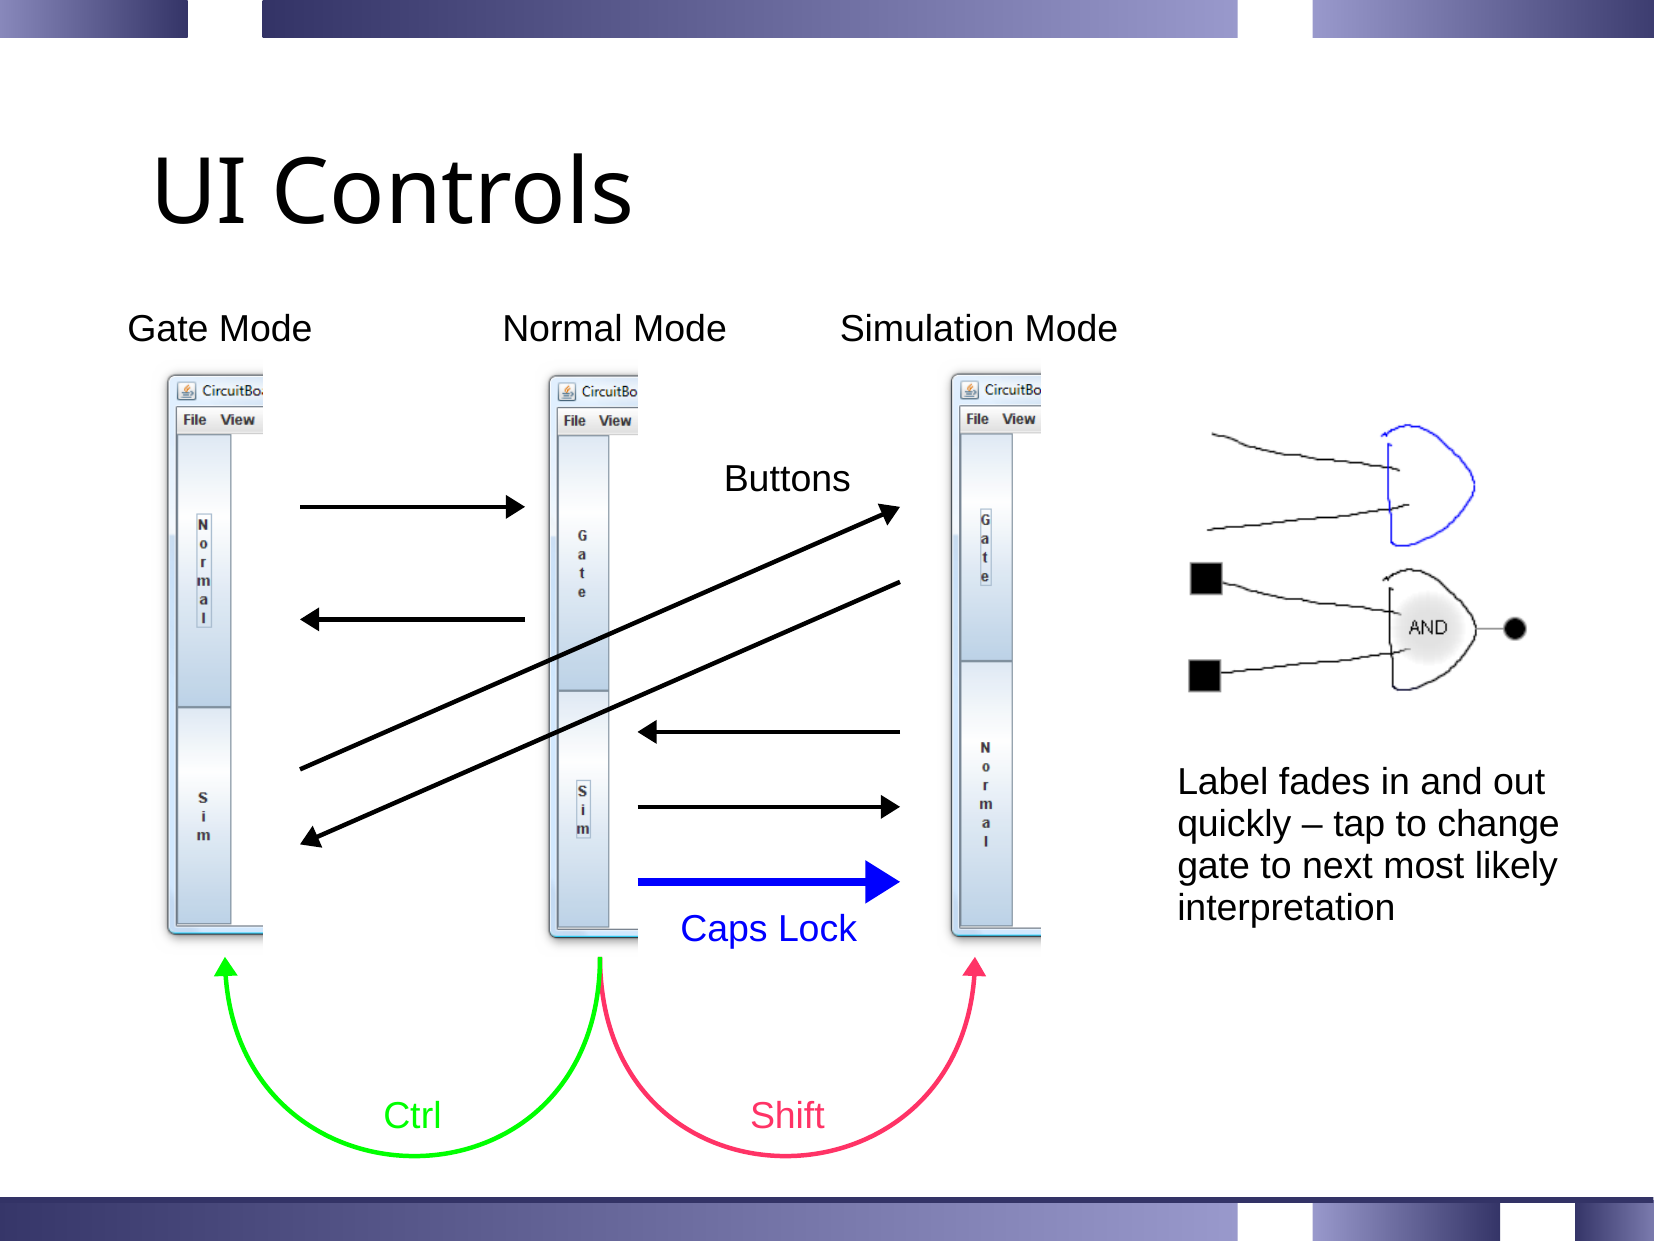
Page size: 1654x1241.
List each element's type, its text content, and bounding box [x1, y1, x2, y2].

picture [535, 625, 638, 738]
picture [535, 359, 638, 663]
picture [148, 356, 263, 957]
picture [937, 356, 1041, 957]
text_box Normal Mode [487, 300, 751, 357]
text_box [1312, 0, 1654, 38]
text_box [0, 0, 188, 38]
text_box Gate Mode [112, 300, 376, 357]
text_box Ctrl [225, 1087, 601, 1145]
text_box Caps Lock [637, 900, 901, 957]
text_box [1575, 1203, 1654, 1241]
text_box [0, 1203, 1238, 1241]
text_box Buttons [637, 450, 938, 507]
title UI Controls [150, 37, 1501, 338]
text_box Label fades in and out quickly – tap to change gate to next most likely interpretation [1162, 753, 1576, 937]
picture [535, 700, 638, 957]
text_box Shift [675, 1087, 901, 1145]
picture [1176, 412, 1538, 716]
text_box Simulation Mode [825, 300, 1163, 357]
text_box [262, 0, 1238, 37]
text_box [1312, 1203, 1501, 1241]
